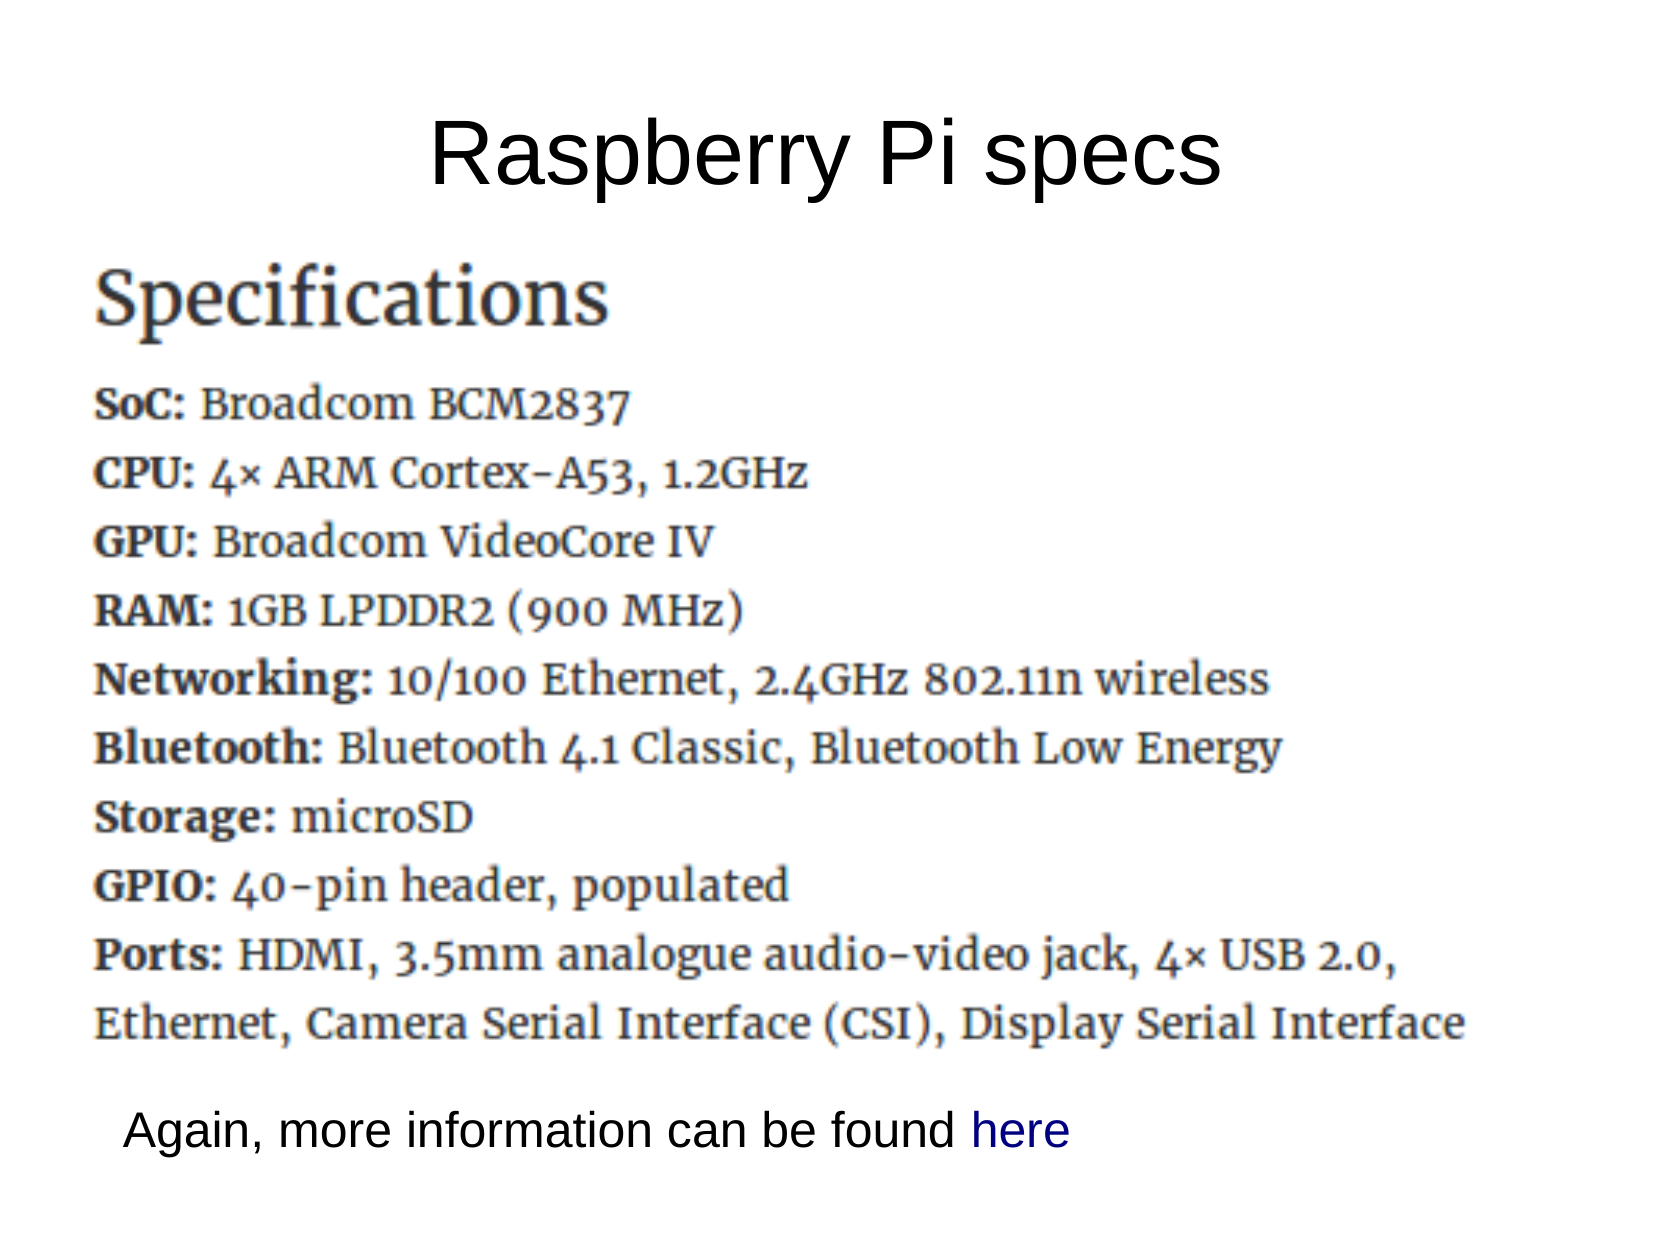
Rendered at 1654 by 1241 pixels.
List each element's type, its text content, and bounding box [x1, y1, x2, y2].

text_box Again, more information can be found here [108, 1094, 1489, 1165]
picture [60, 217, 1531, 1066]
title Raspberry Pi specs [82, 49, 1571, 257]
